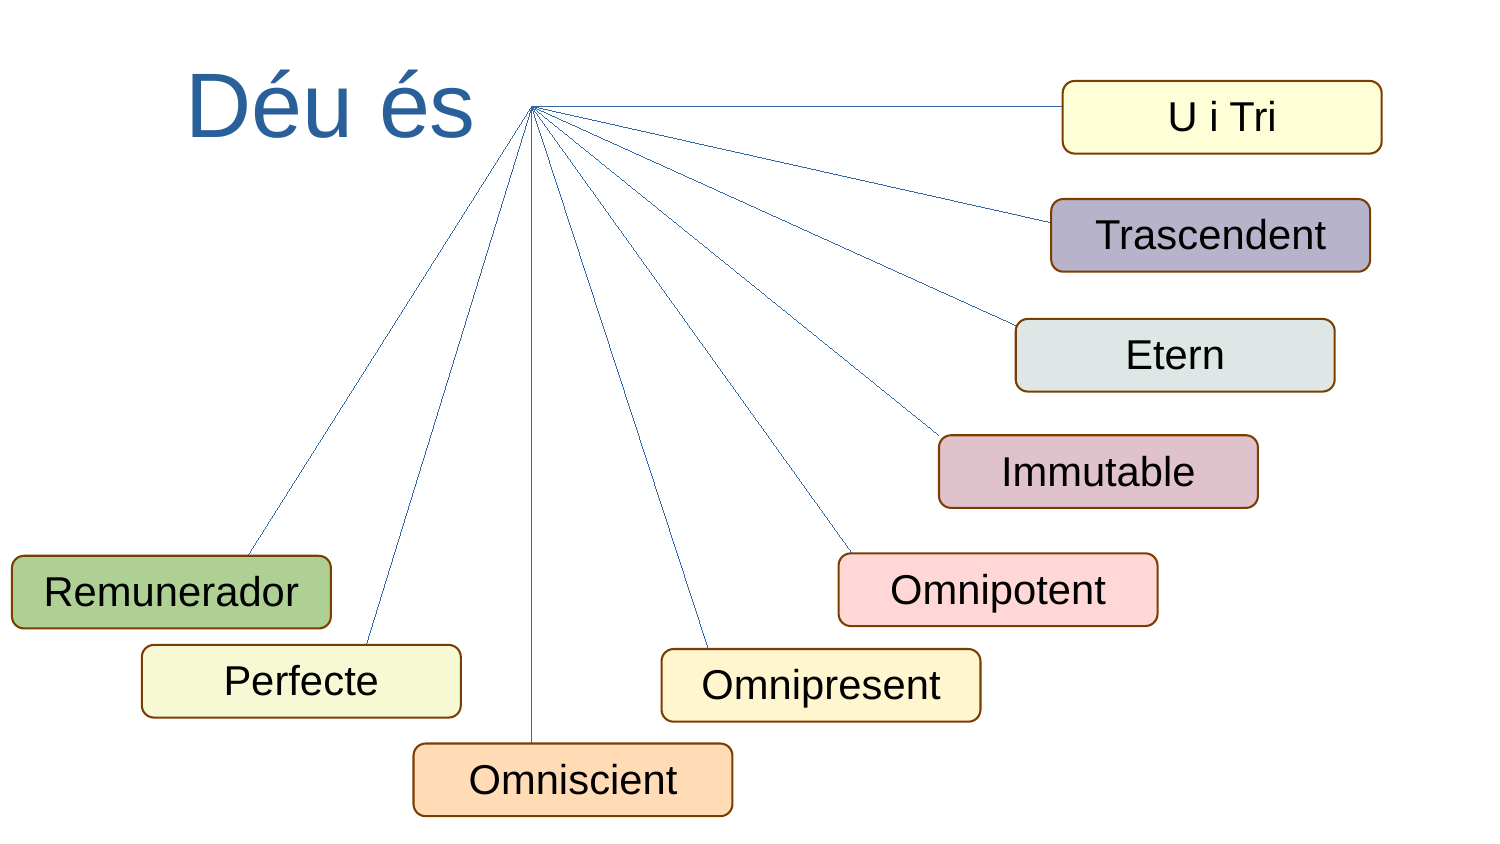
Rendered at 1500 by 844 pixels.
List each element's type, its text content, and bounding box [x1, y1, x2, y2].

text_box U i Tri [1062, 80, 1382, 154]
text_box Omnipotent [838, 553, 1158, 627]
title Déu és [64, 35, 597, 177]
text_box Perfecte [141, 644, 461, 718]
text_box Trascendent [1051, 199, 1371, 272]
text_box Etern [1015, 318, 1335, 392]
text_box Immutable [938, 435, 1258, 508]
text_box Remunerador [11, 555, 331, 629]
text_box Omnipresent [661, 649, 981, 722]
text_box Omniscient [413, 743, 733, 817]
